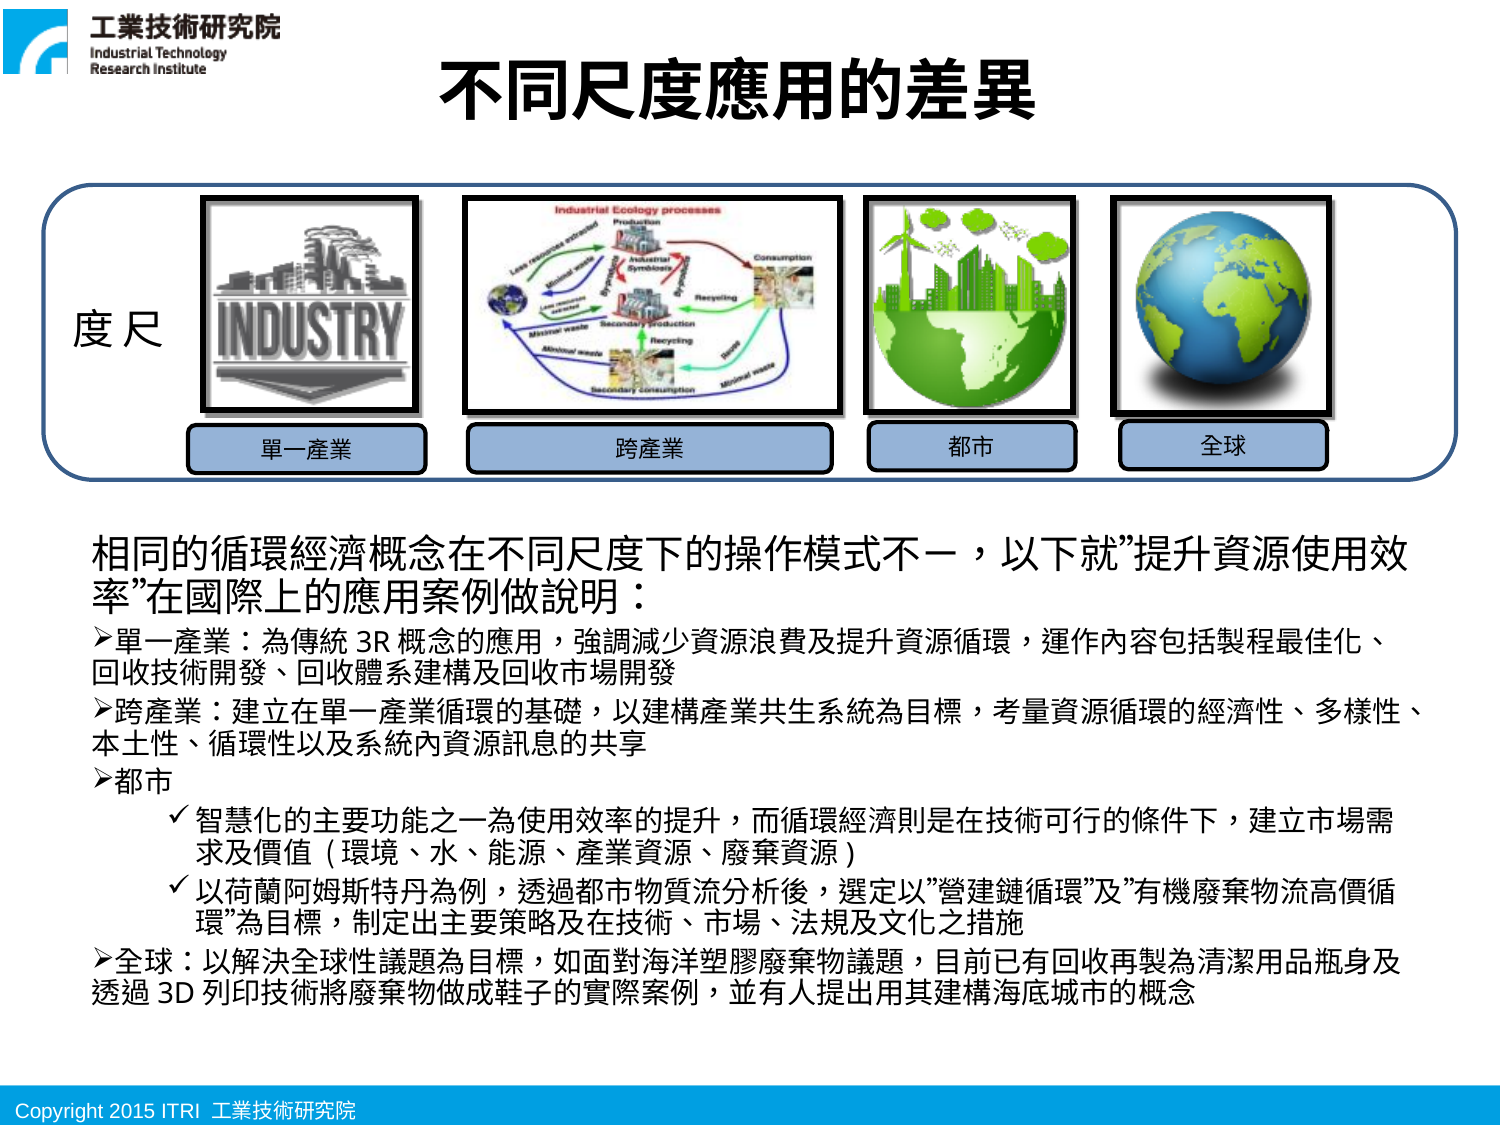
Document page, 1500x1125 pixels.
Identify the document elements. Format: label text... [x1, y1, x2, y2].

title 不同尺度應用的差異 [100, 42, 1376, 134]
list 相同的循環經濟概念在不同尺度下的操作模式不ㄧ，以下就”提升資源使用效率”在國際上的應用案例做說明： 單一產業：為傳統3R概念的應用，強調減少資源浪費及提升資源循環，運作內容包括製程最佳化、回收技術開發、回收體系建構及回收市場開發 跨產業：建立在單一產業循環的基礎，以建構產業共生系統為目標，考量資源循環的經濟性、多樣性、本土性、循環性以及系統內資源訊息的共享 都市 智慧化的主要功能之一為使用效率的提升，而循環經濟則是在技術可行的條件下，建立市場需求及價值 (環境、水、能源、產業資源、廢棄資源) 以荷蘭阿姆斯特丹為例，透過都市物質流分析後，選定以”營建鏈循環”及”有機廢棄物流高價循環”為目標，制定出主要策略及在技術、市場、法規及文化之措施 全球：以解決全球性議題為目標，如面對海洋塑膠廢棄物議題，目前已有回收再製為清潔用品瓶身及透過3D列印技術將廢棄物做成鞋子的實際案例，並有人提出用其建構海底城市的概念 [76, 527, 1437, 1036]
text_box 尺度 [94, 292, 175, 392]
text_box 全球 [1120, 421, 1328, 470]
text_box 尺度 [94, 336, 103, 341]
text_box 跨產業 [467, 424, 832, 473]
picture [19, 9, 280, 74]
picture [1116, 201, 1326, 411]
picture [869, 201, 1071, 410]
picture [467, 201, 837, 410]
text_box [43, 184, 1457, 480]
text_box 都市 [868, 422, 1076, 471]
text_box 單一產業 [187, 424, 426, 474]
picture [206, 201, 413, 407]
